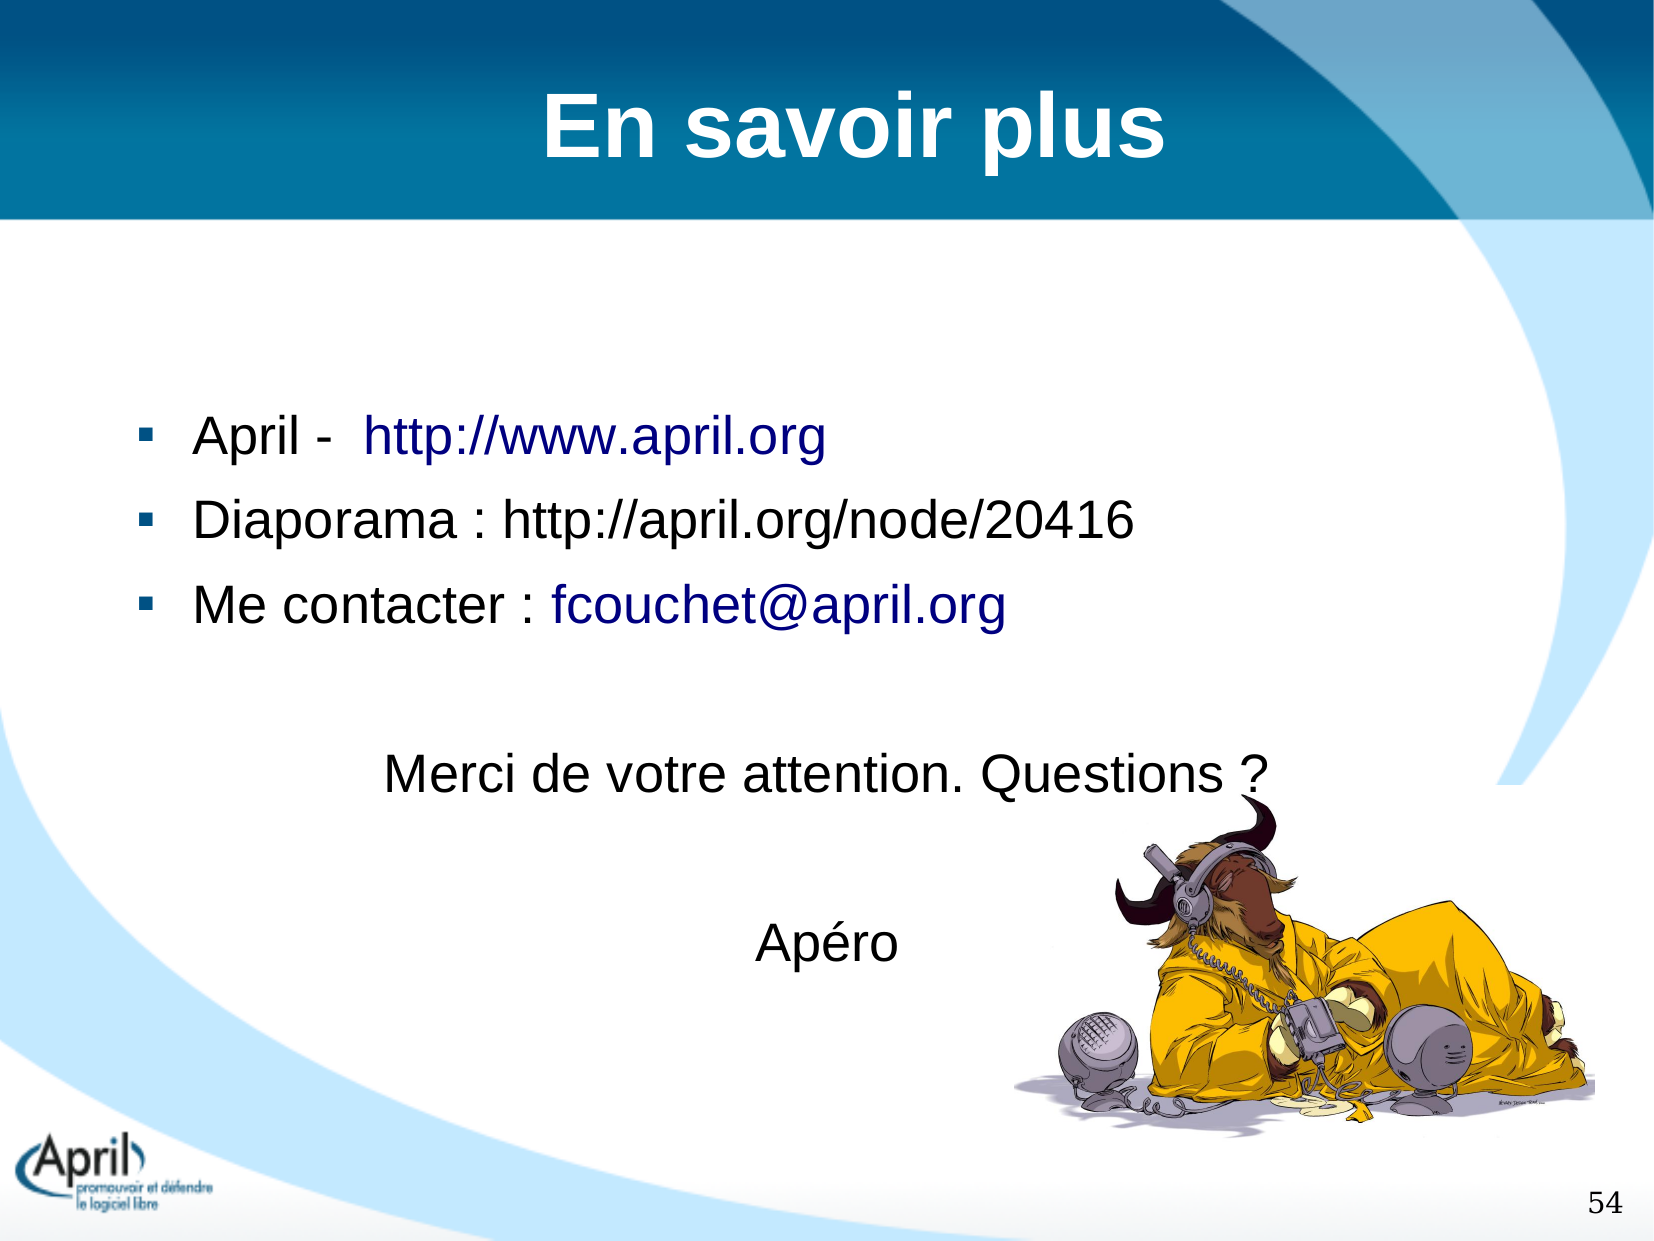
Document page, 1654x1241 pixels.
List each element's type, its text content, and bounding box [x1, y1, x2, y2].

list April - http://www.april.org Diaporama : http://april.org/node/20416 Me contacter : fcouchet@april.org Merci de votre attention. Questions ? Apéro [121, 321, 1534, 1227]
title En savoir plus [118, 22, 1531, 230]
picture [0, 0, 1654, 1241]
